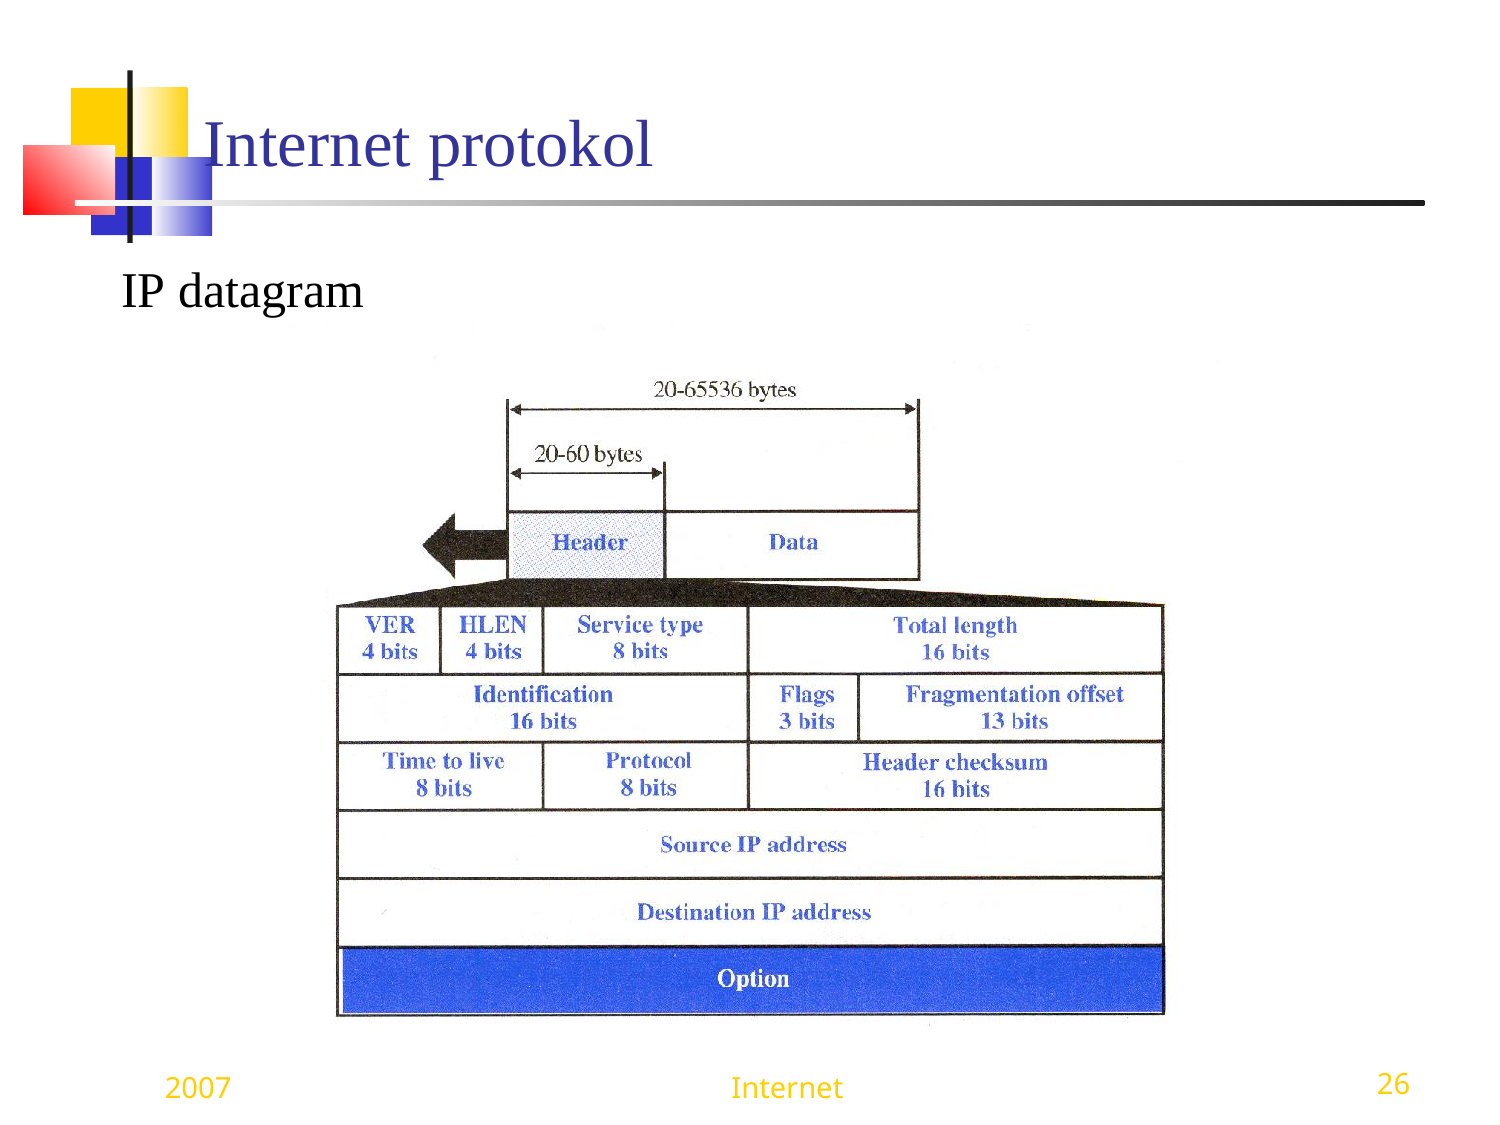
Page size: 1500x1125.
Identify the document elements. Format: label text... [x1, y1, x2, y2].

text_box Internet [549, 1038, 1026, 1113]
list IP datagram [50, 249, 1469, 338]
picture [287, 324, 1225, 1038]
title Internet protokol [188, 92, 1468, 188]
text_box 2007 [150, 1037, 463, 1113]
text_box <number> [1112, 1037, 1426, 1113]
